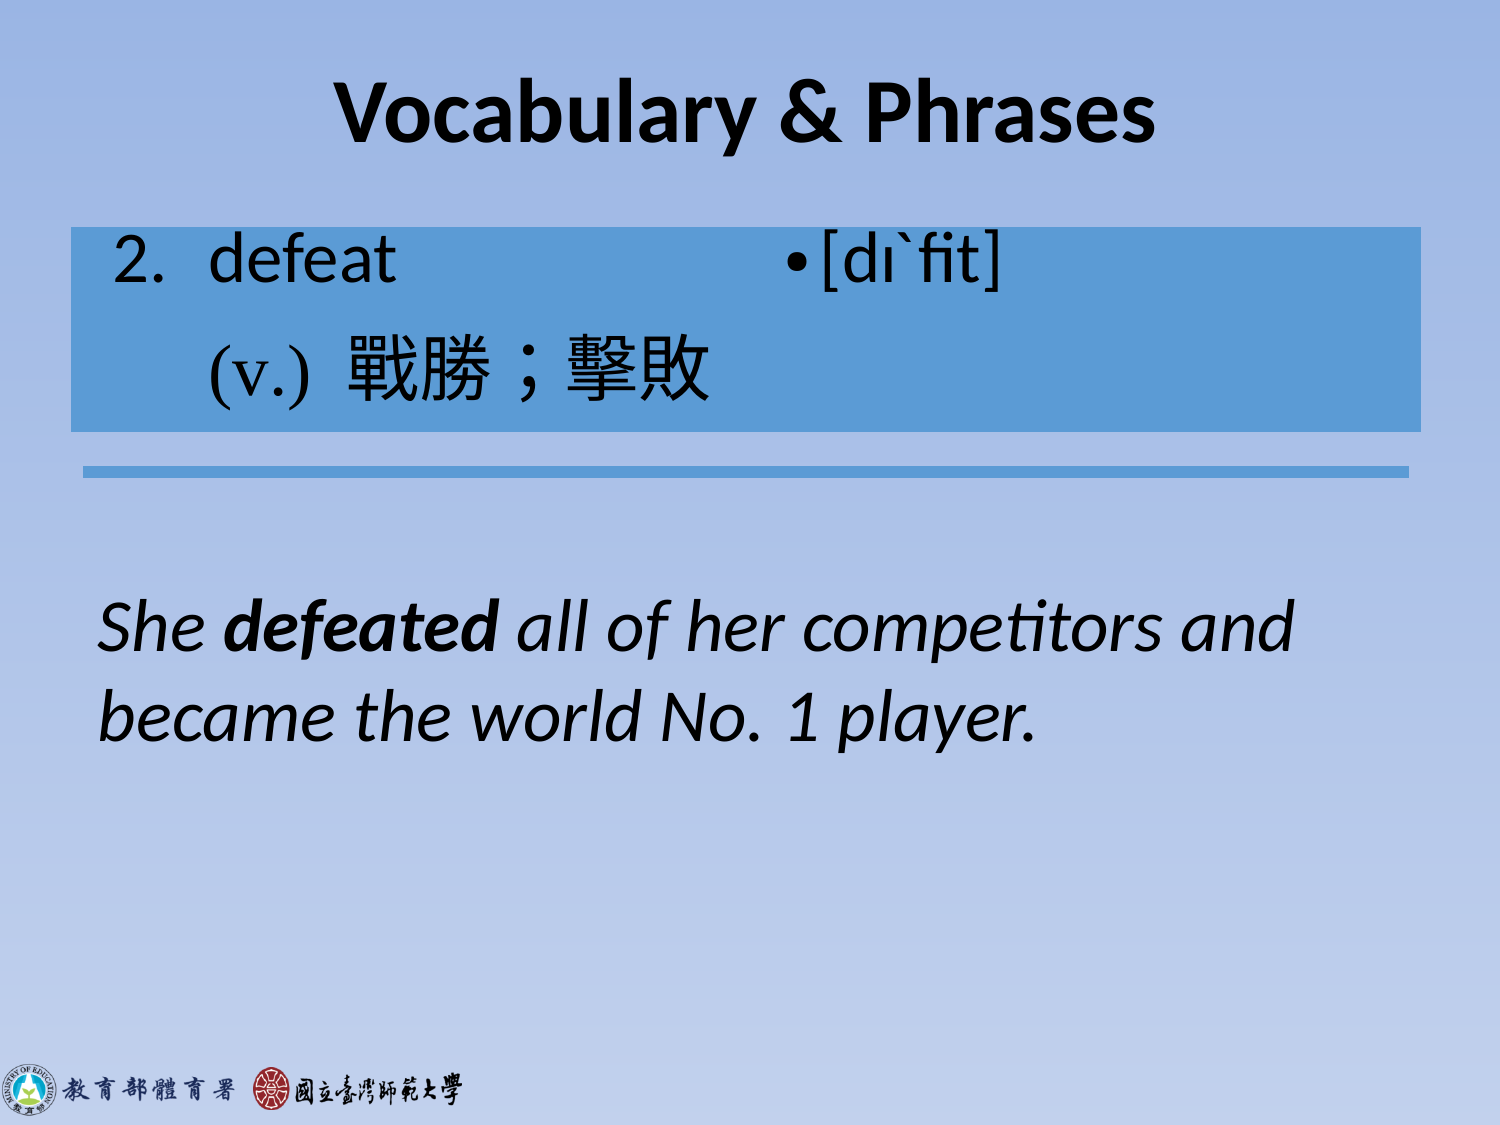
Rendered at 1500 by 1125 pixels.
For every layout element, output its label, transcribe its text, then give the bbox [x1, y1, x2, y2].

text_box She defeated all of her competitors and became the world No. 1 player. [82, 568, 1433, 766]
table_cell (v.) 戰勝；擊敗 [209, 311, 1421, 432]
table_header 2. [71, 227, 209, 311]
table_header [dɪˋfit] [784, 227, 1421, 311]
table_header defeat [209, 227, 784, 311]
text_box [83, 466, 1409, 478]
table_cell [71, 311, 209, 432]
title Vocabulary & Phrases [70, 11, 1421, 200]
